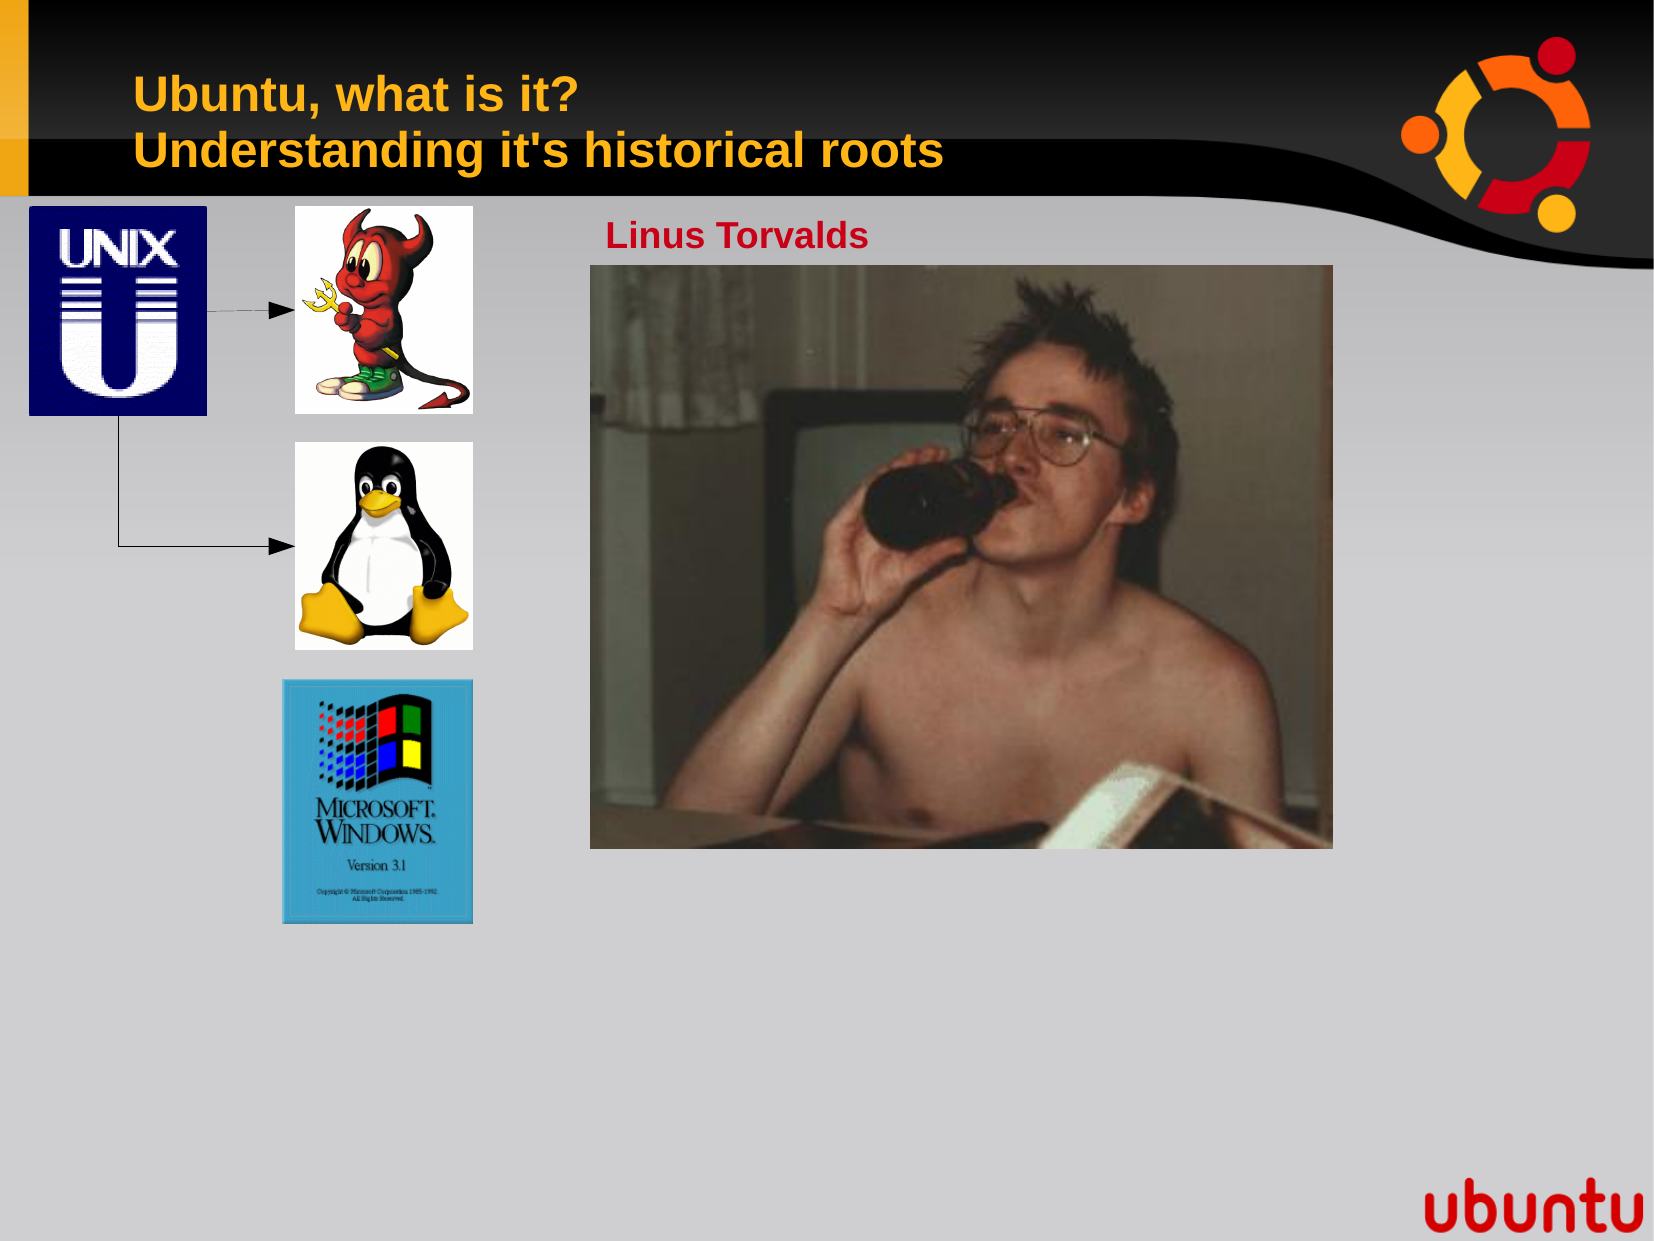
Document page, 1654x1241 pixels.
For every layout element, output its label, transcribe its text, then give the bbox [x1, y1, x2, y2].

picture [0, 0, 1654, 1241]
text_box Ubuntu, what is it? Understanding it's historical roots [118, 59, 1093, 186]
text_box Linus Torvalds [590, 206, 1211, 265]
